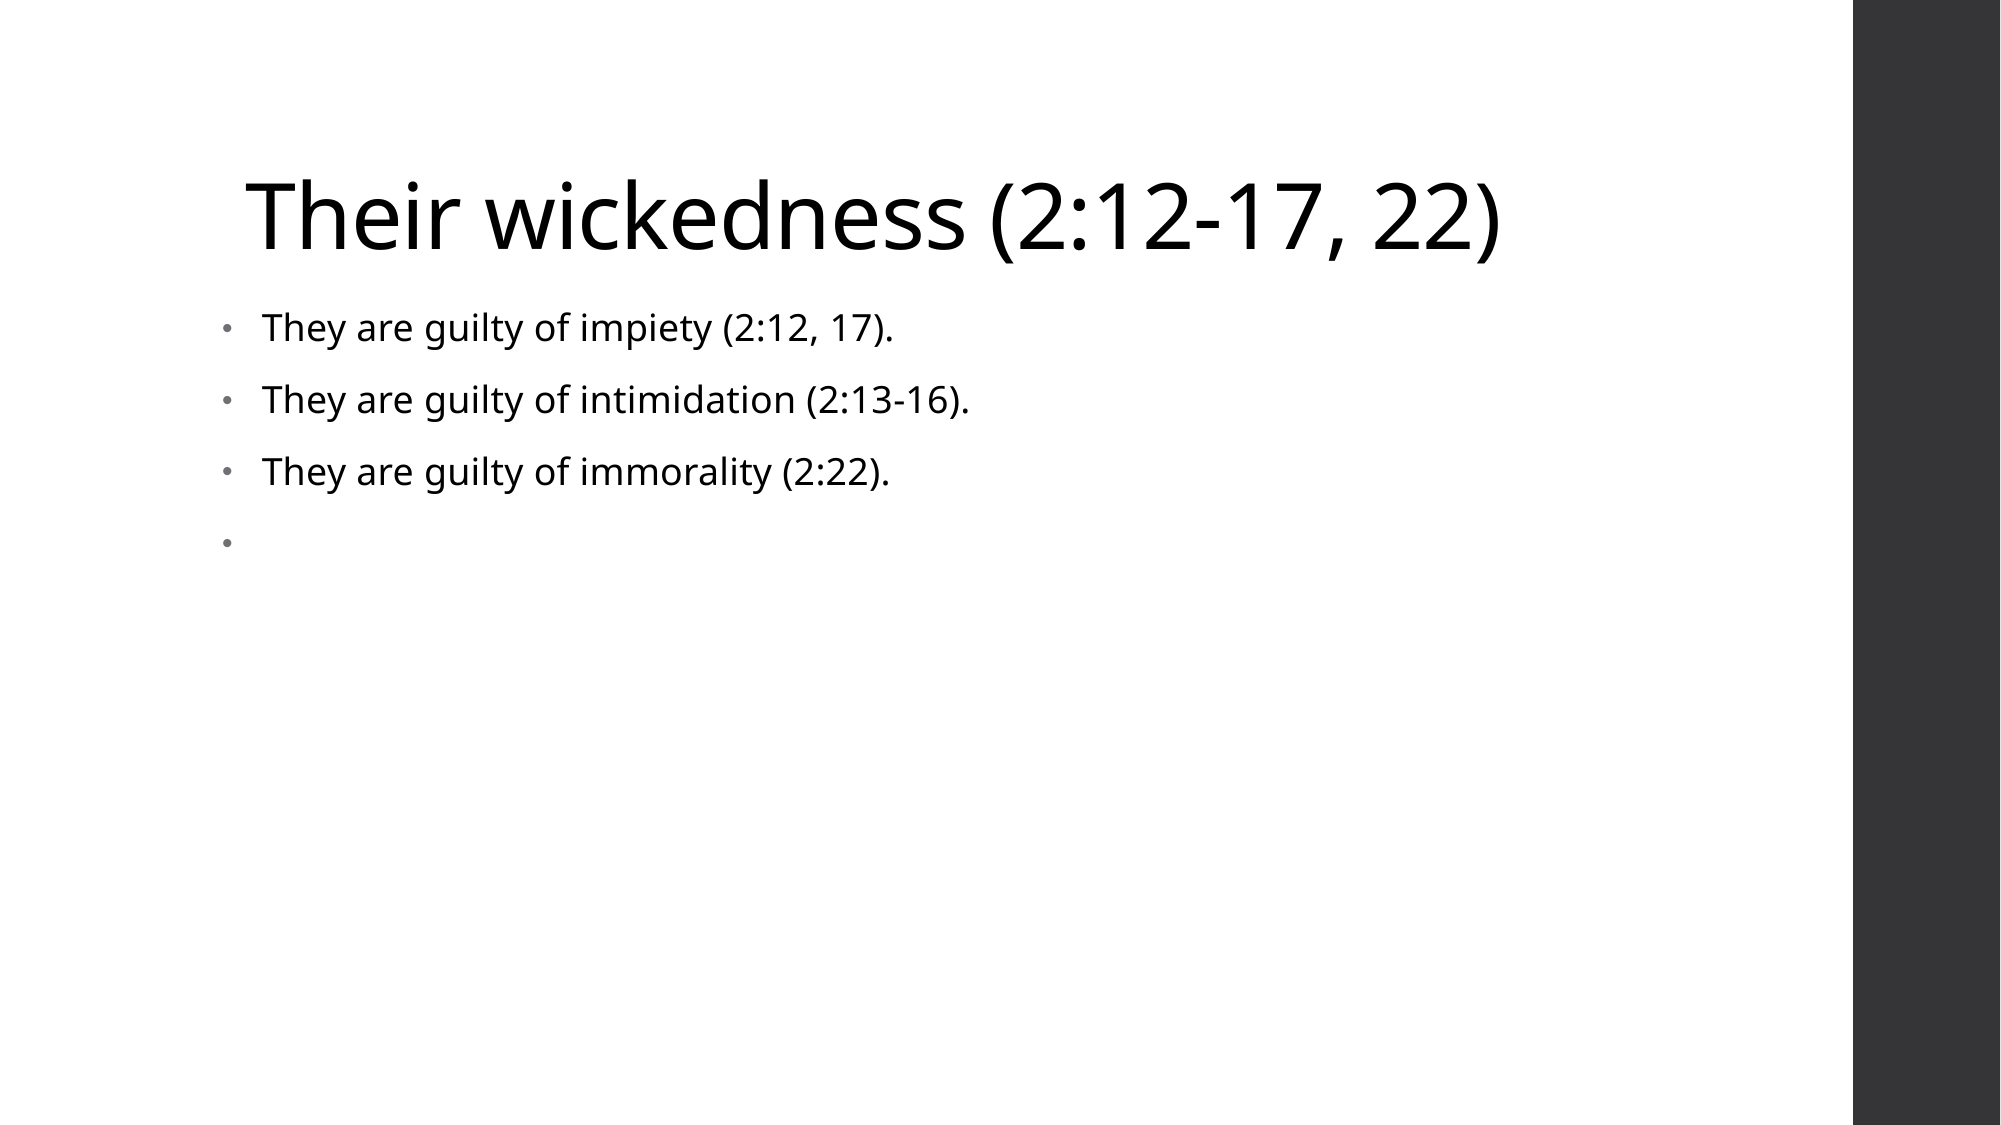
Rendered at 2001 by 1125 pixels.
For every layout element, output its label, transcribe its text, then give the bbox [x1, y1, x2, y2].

list They are guilty of impiety (2:12, 17). They are guilty of intimidation (2:13-16). They are guilty of immorality (2:22). [206, 299, 1617, 1014]
title Their wickedness (2:12-17, 22) [206, 60, 1797, 278]
